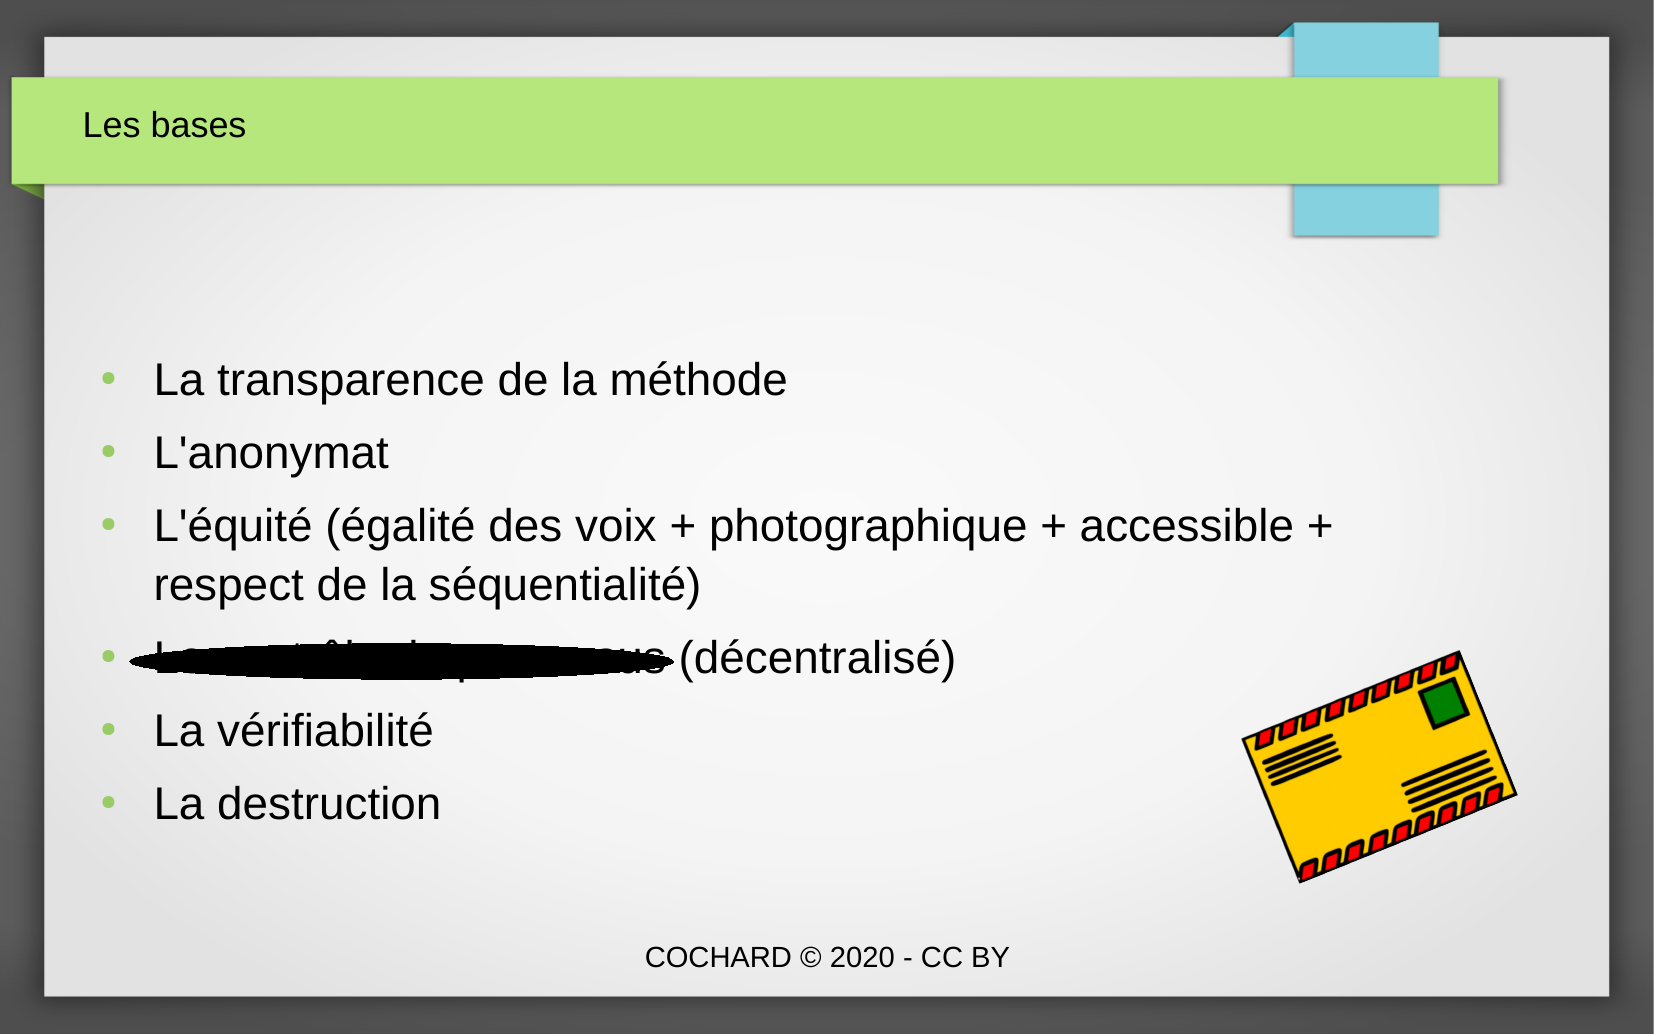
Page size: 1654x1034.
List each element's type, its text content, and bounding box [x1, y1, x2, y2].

picture [0, 0, 1654, 1034]
title Les bases [82, 39, 1235, 210]
text_box [129, 643, 674, 680]
list La transparence de la méthode L'anonymat L'équité (égalité des voix + photographique + accessible + respect de la séquentialité) Le contrôle du processus (décentralisé) La vérifiabilité La destruction [82, 249, 1571, 849]
